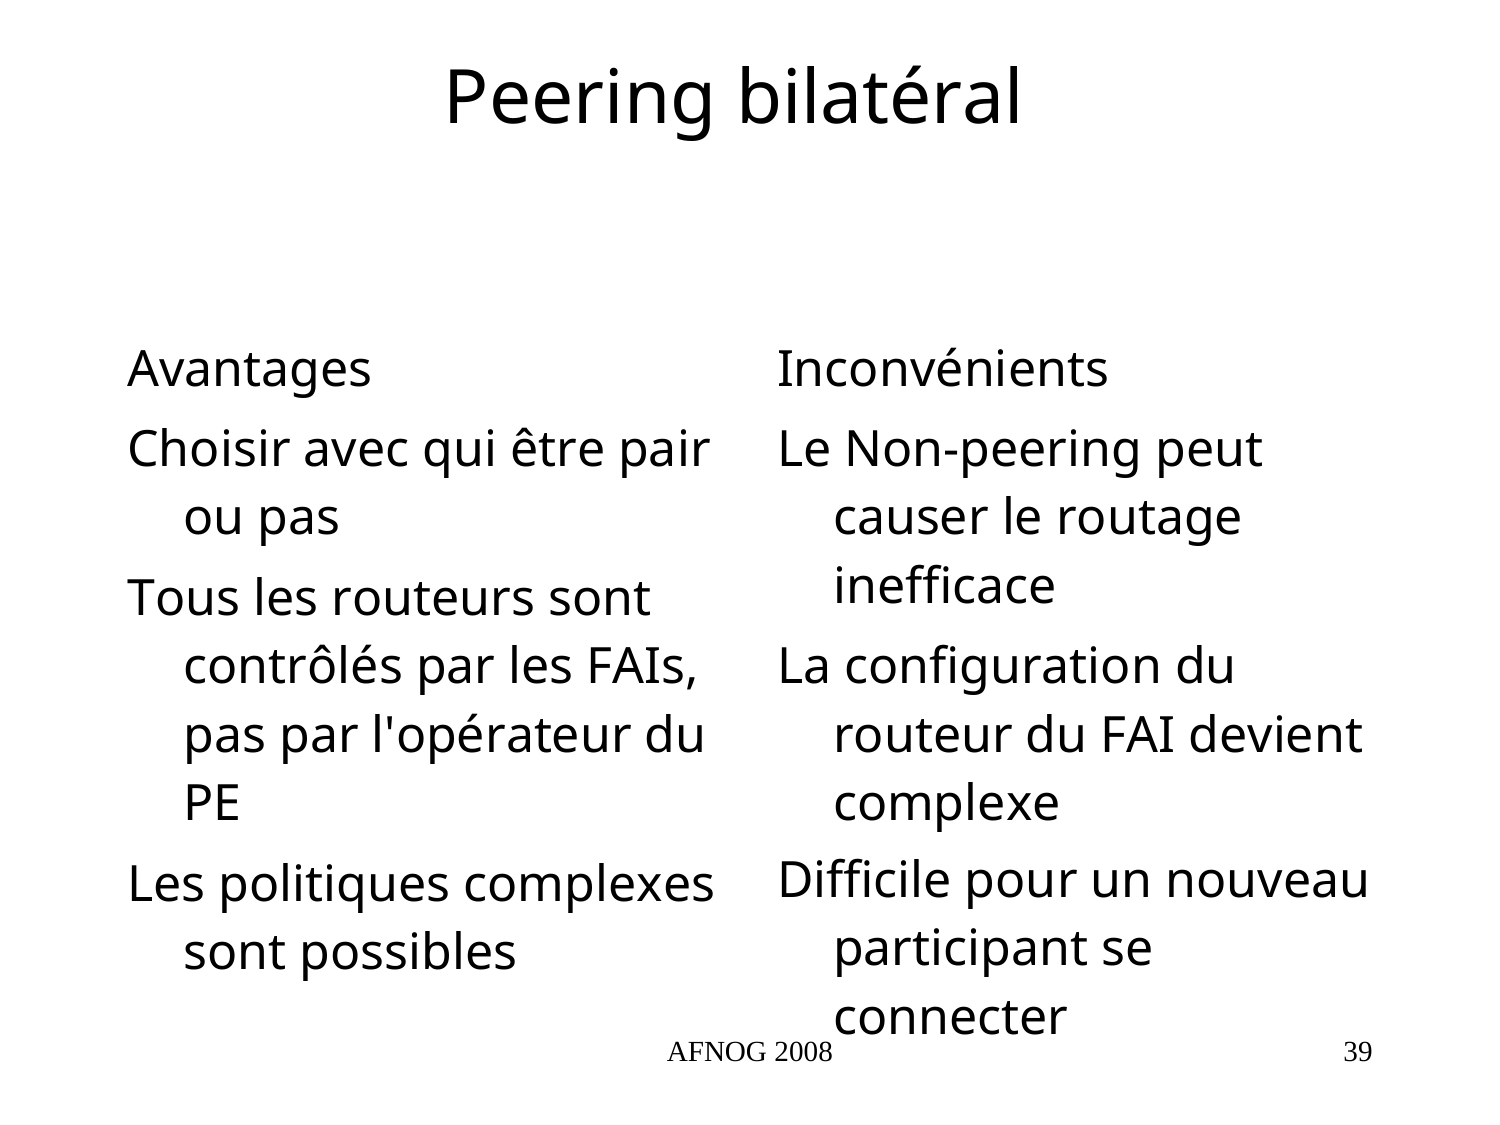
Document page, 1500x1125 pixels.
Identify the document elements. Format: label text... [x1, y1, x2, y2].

text_box <number> [1074, 1025, 1388, 1101]
text_box AFNOG 2008 [512, 1025, 988, 1101]
list Inconvénients Le Non-peering peut causer le routage inefficace La configuration du routeur du FAI devient complexe Difficile pour un nouveau participant se connecter [761, 324, 1388, 1001]
list Avantages Choisir avec qui être pair ou pas Tous les routeurs sont contrôlés par les FAIs, pas par l'opérateur du PE Les politiques complexes sont possibles [112, 324, 739, 1001]
title Peering bilatéral [76, 0, 1415, 188]
